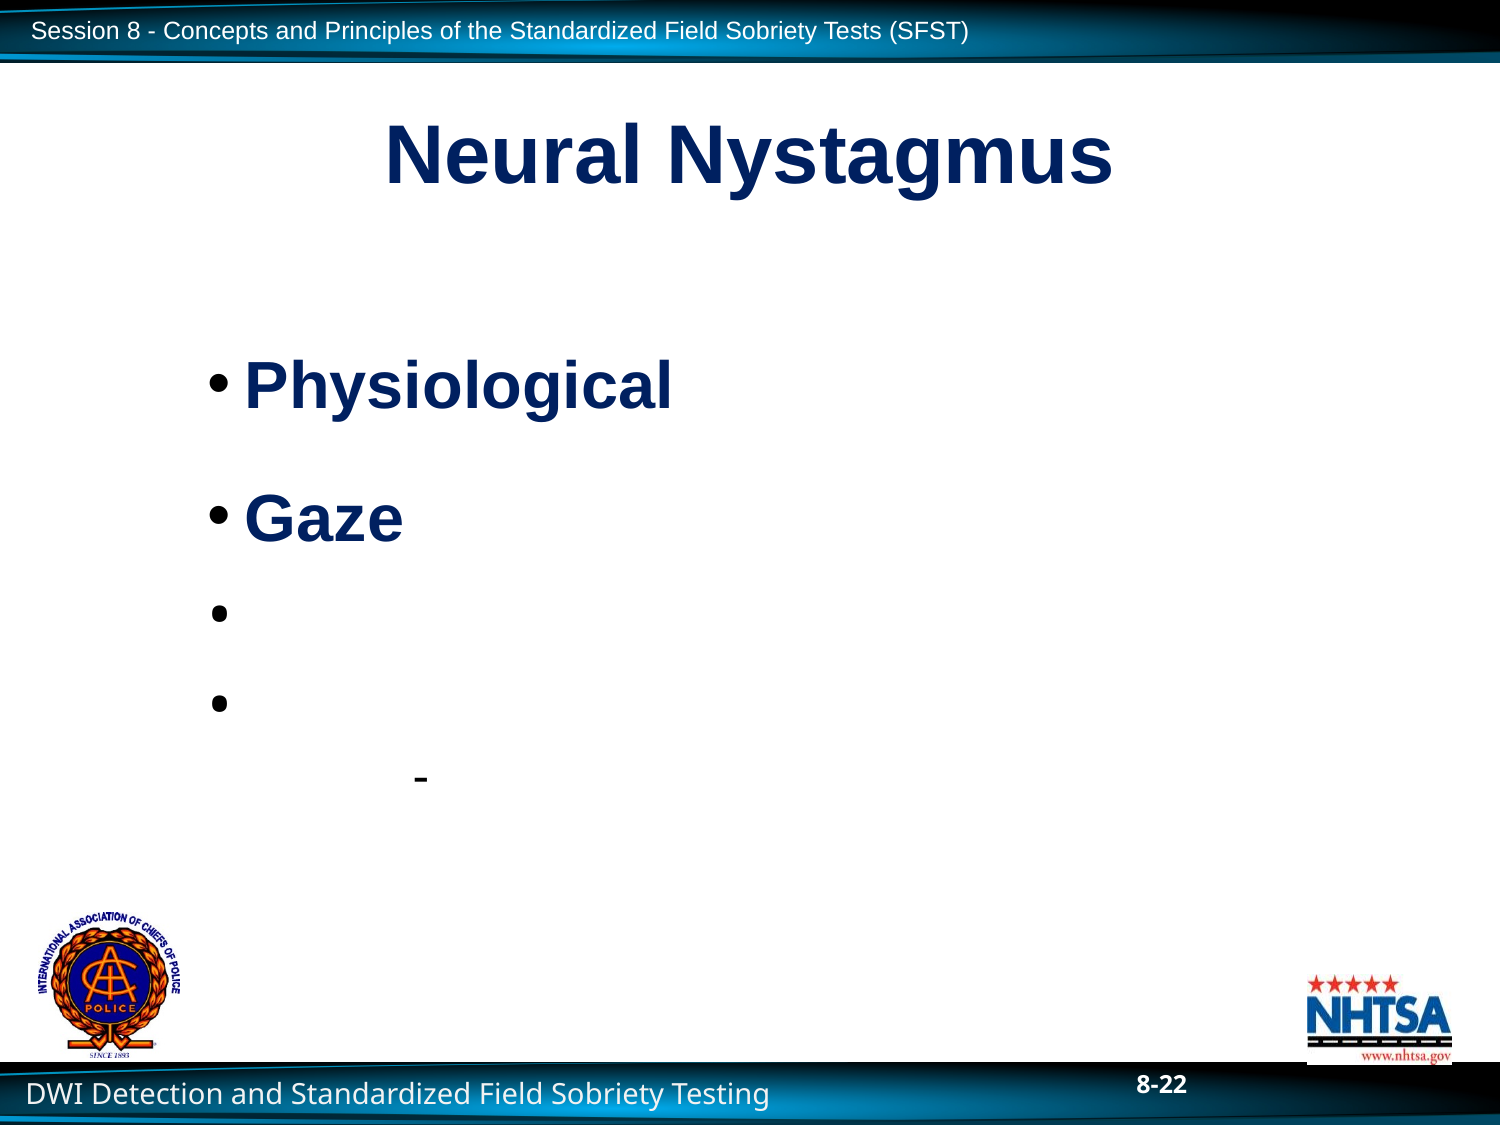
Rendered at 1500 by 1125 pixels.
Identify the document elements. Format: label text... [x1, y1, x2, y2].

slide_number 8-22 [1121, 1055, 1472, 1116]
title Neural Nystagmus [50, 87, 1451, 213]
list Physiological Gaze [207, 301, 1472, 647]
